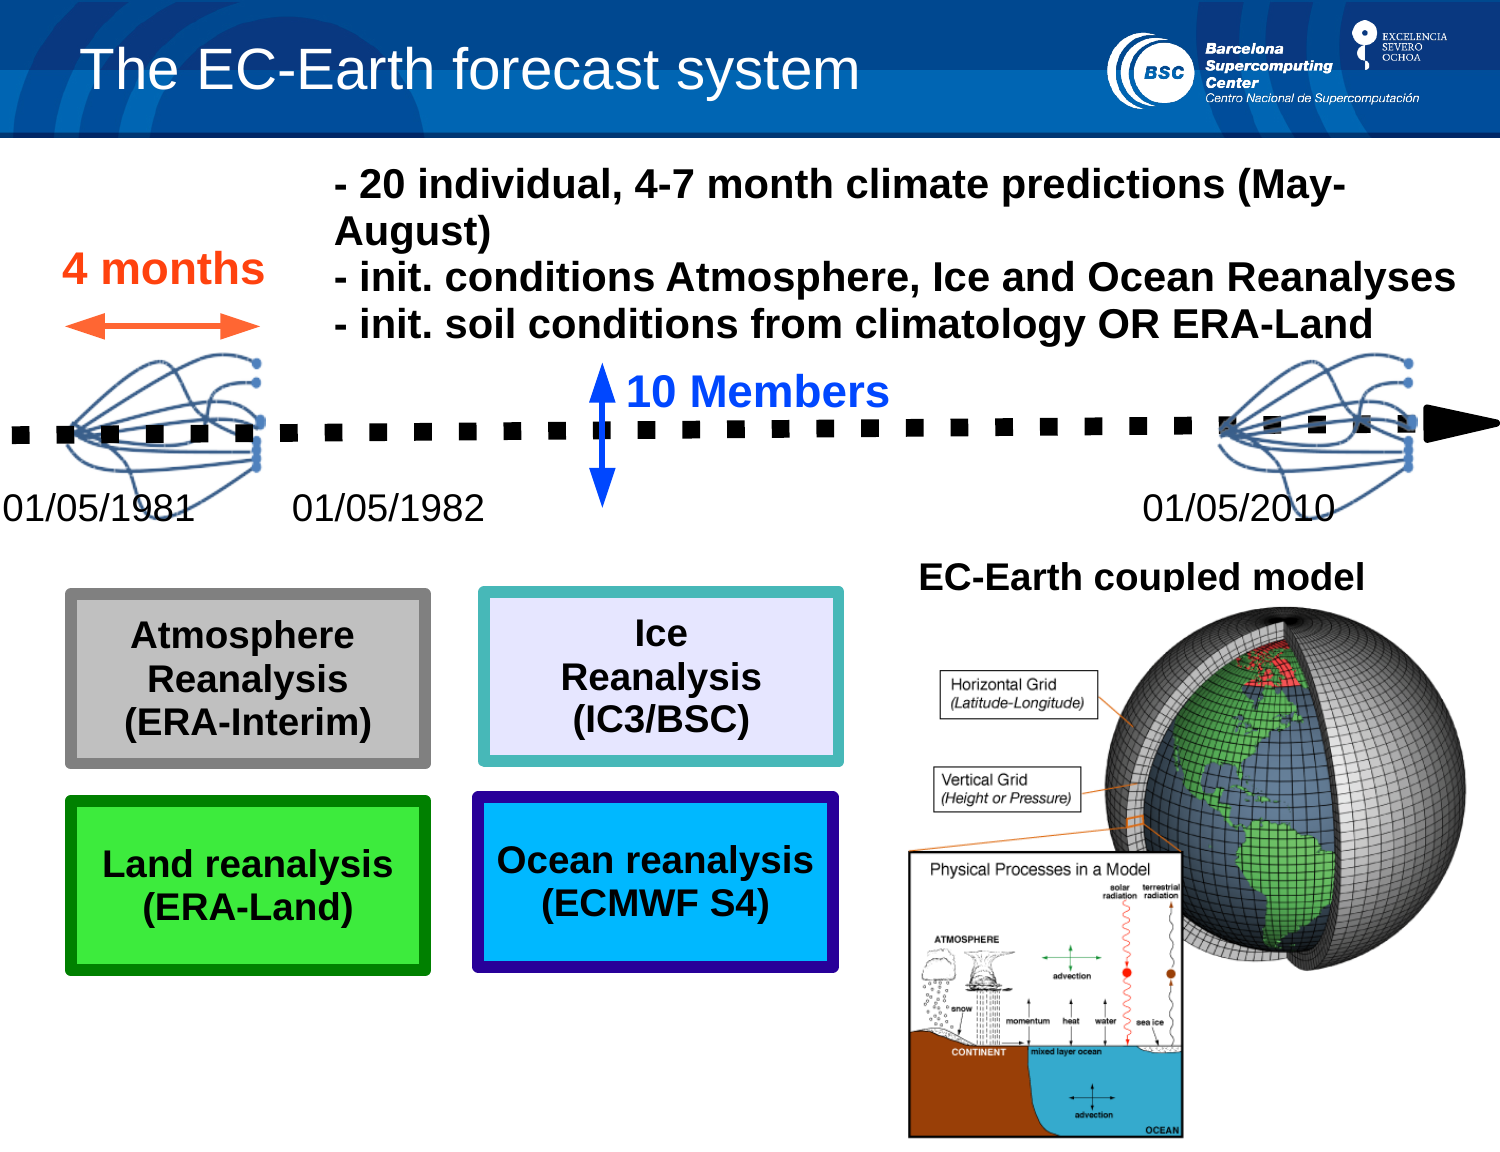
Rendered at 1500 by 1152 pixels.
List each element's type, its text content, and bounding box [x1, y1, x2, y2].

picture [0, 0, 1500, 138]
text_box 01/05/1981 [0, 479, 211, 538]
title The EC-Earth forecast system [65, 23, 1081, 139]
text_box EC-Earth coupled model [903, 548, 1500, 650]
text_box 01/05/1982 [277, 479, 501, 538]
text_box 10 Members [611, 358, 906, 427]
picture [908, 592, 1479, 1140]
text_box 01/05/2010 [1127, 479, 1351, 538]
picture [371, 355, 574, 535]
text_box Ocean reanalysis (ECMWF S4) [478, 797, 833, 967]
picture [1216, 355, 1418, 535]
text_box Ice Reanalysis (IC3/BSC) [484, 592, 839, 762]
picture [64, 352, 266, 535]
text_box - 20 individual, 4-7 month climate predictions (May-August) - init. conditions Atmosphere, Ice and Ocean Reanalyses - init. soil conditions from climatology OR ERA-Land [318, 153, 1500, 355]
text_box 4 months [47, 235, 281, 304]
text_box Land reanalysis (ERA-Land) [70, 800, 426, 971]
text_box Atmosphere Reanalysis (ERA-Interim) [70, 594, 426, 764]
